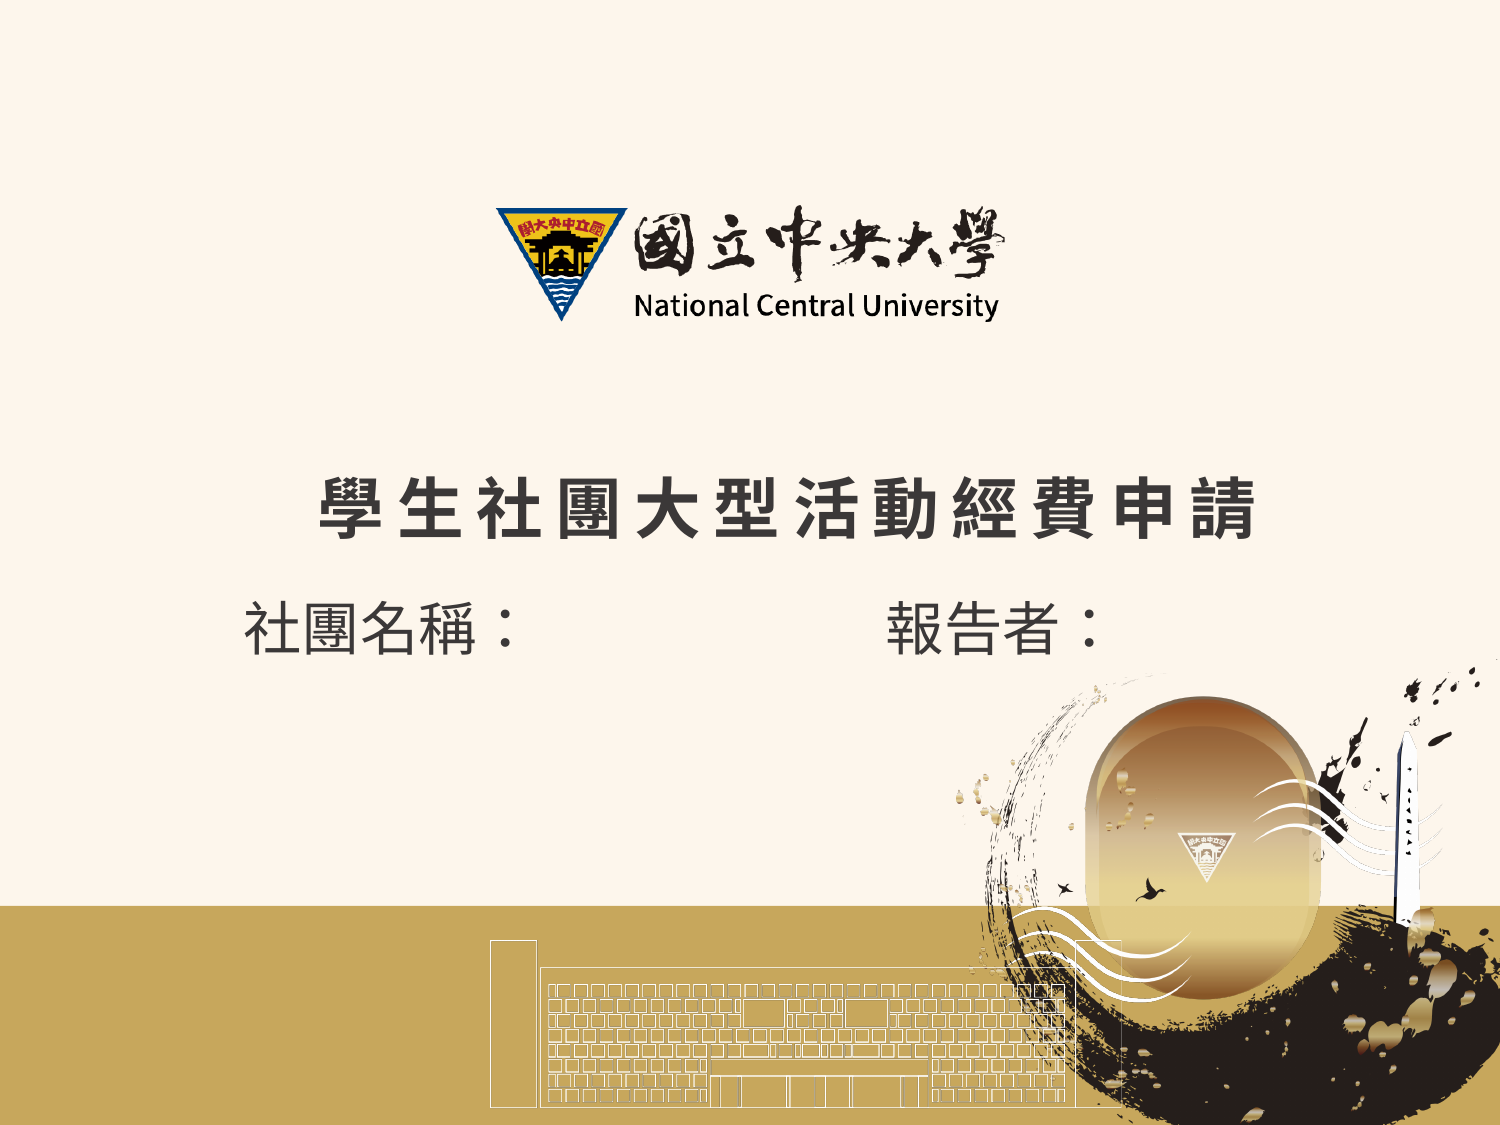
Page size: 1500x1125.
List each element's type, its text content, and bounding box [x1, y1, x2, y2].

subtitle 社團名稱： 報告者： [67, 592, 1296, 901]
text_box [0, 905, 956, 1125]
picture [0, 0, 1500, 1125]
title 學生社團大型活動經費申請 [256, 111, 1319, 556]
